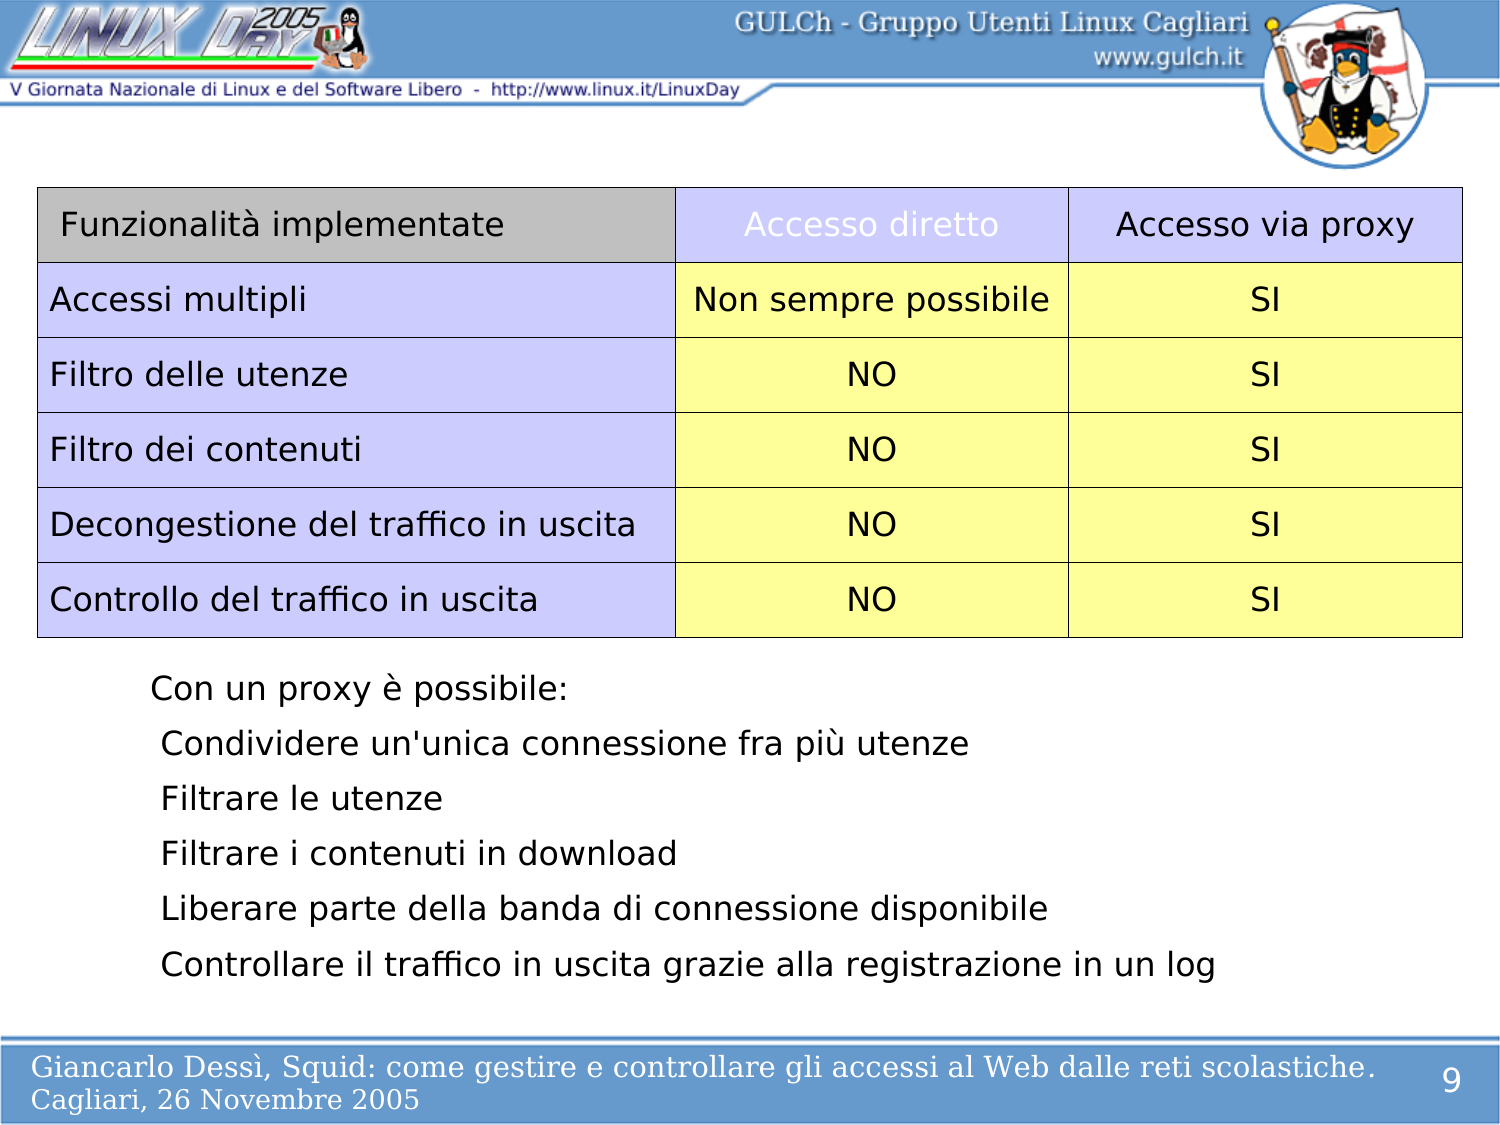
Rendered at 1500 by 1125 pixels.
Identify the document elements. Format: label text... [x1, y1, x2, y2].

text_box SI [1069, 487, 1463, 562]
text_box Non sempre possibile [675, 262, 1069, 337]
text_box Accesso via proxy [1069, 187, 1463, 262]
text_box SI [1069, 412, 1463, 487]
text_box SI [1069, 262, 1463, 337]
text_box Filtro delle utenze [37, 337, 675, 412]
picture [0, 0, 1500, 1125]
text_box Funzionalità implementate [37, 187, 675, 262]
text_box NO [675, 412, 1069, 487]
text_box NO [675, 337, 1069, 412]
text_box Accessi multipli [37, 262, 675, 337]
text_box Controllo del traffico in uscita [37, 562, 675, 638]
text_box SI [1069, 337, 1463, 412]
text_box Decongestione del traffico in uscita [37, 487, 675, 562]
text_box Con un proxy è possibile: Condividere un'unica connessione fra più utenze Filtrare le utenze Filtrare i contenuti in download Liberare parte della banda di connessione disponibile Controllare il traffico in uscita grazie alla registrazione in un log [150, 675, 1210, 990]
text_box Filtro dei contenuti [37, 412, 675, 487]
text_box NO [675, 562, 1069, 638]
text_box Accesso diretto [675, 187, 1069, 262]
text_box SI [1069, 562, 1463, 638]
text_box NO [675, 487, 1069, 562]
